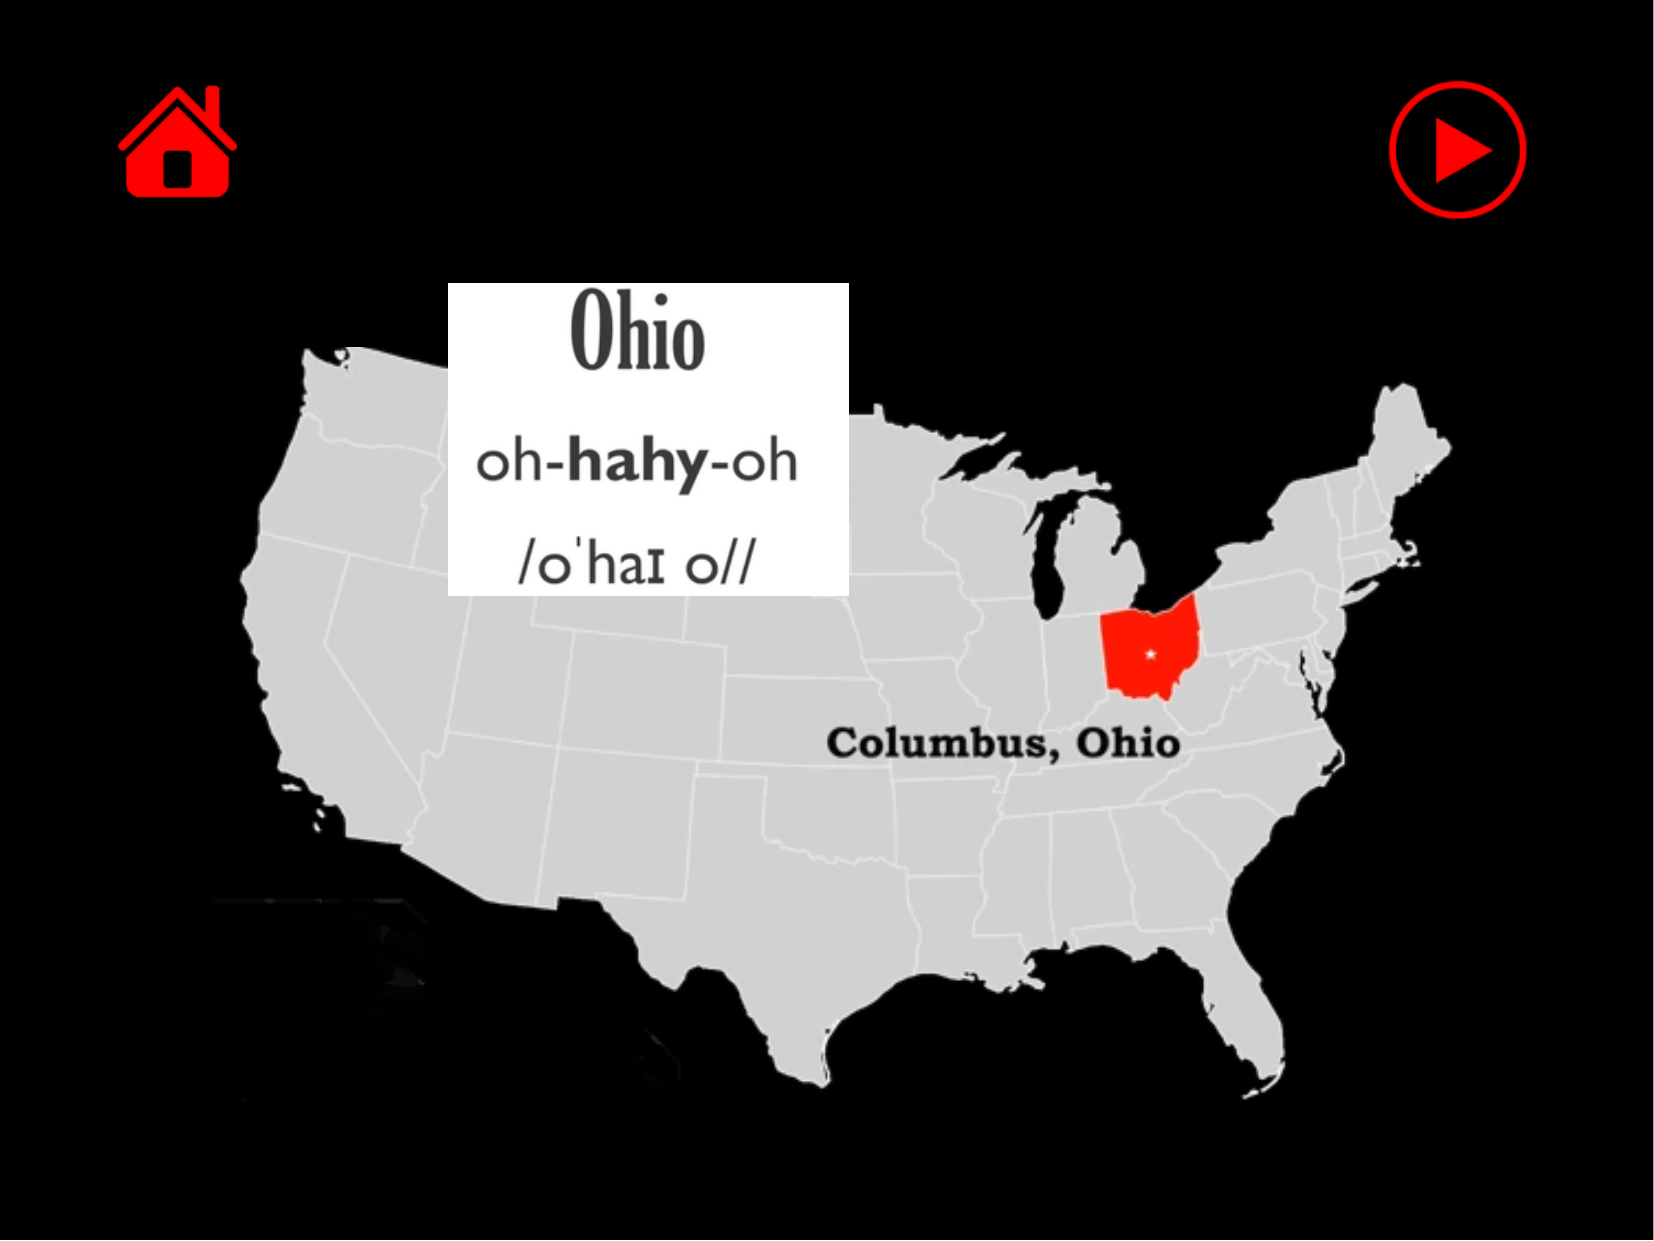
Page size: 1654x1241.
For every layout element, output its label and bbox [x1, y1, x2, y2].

picture [118, 82, 237, 201]
picture [177, 283, 1477, 1124]
picture [1381, 70, 1539, 228]
